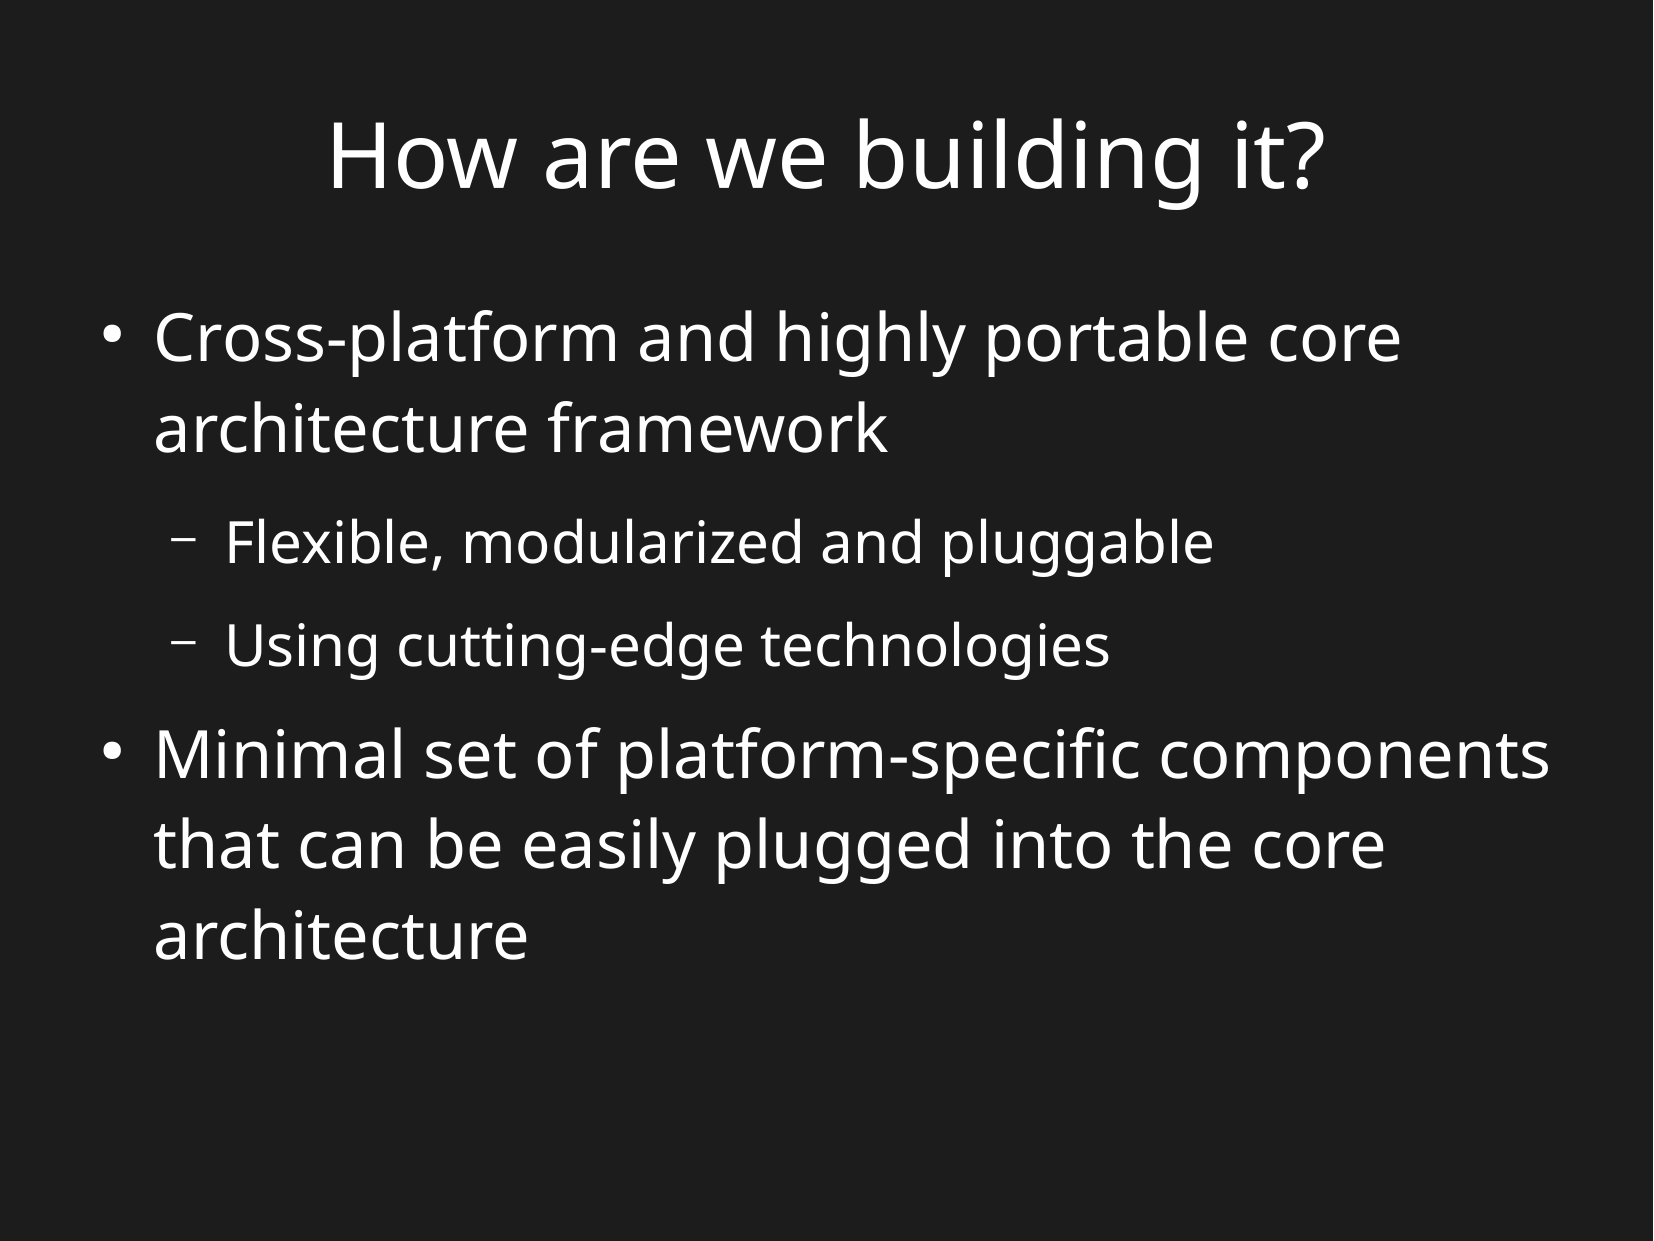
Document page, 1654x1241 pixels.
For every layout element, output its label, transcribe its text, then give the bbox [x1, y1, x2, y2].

title How are we building it? [82, 49, 1571, 257]
list Cross-platform and highly portable core architecture framework Flexible, modularized and pluggable Using cutting-edge technologies Minimal set of platform-specific components that can be easily plugged into the core architecture [82, 290, 1571, 1010]
